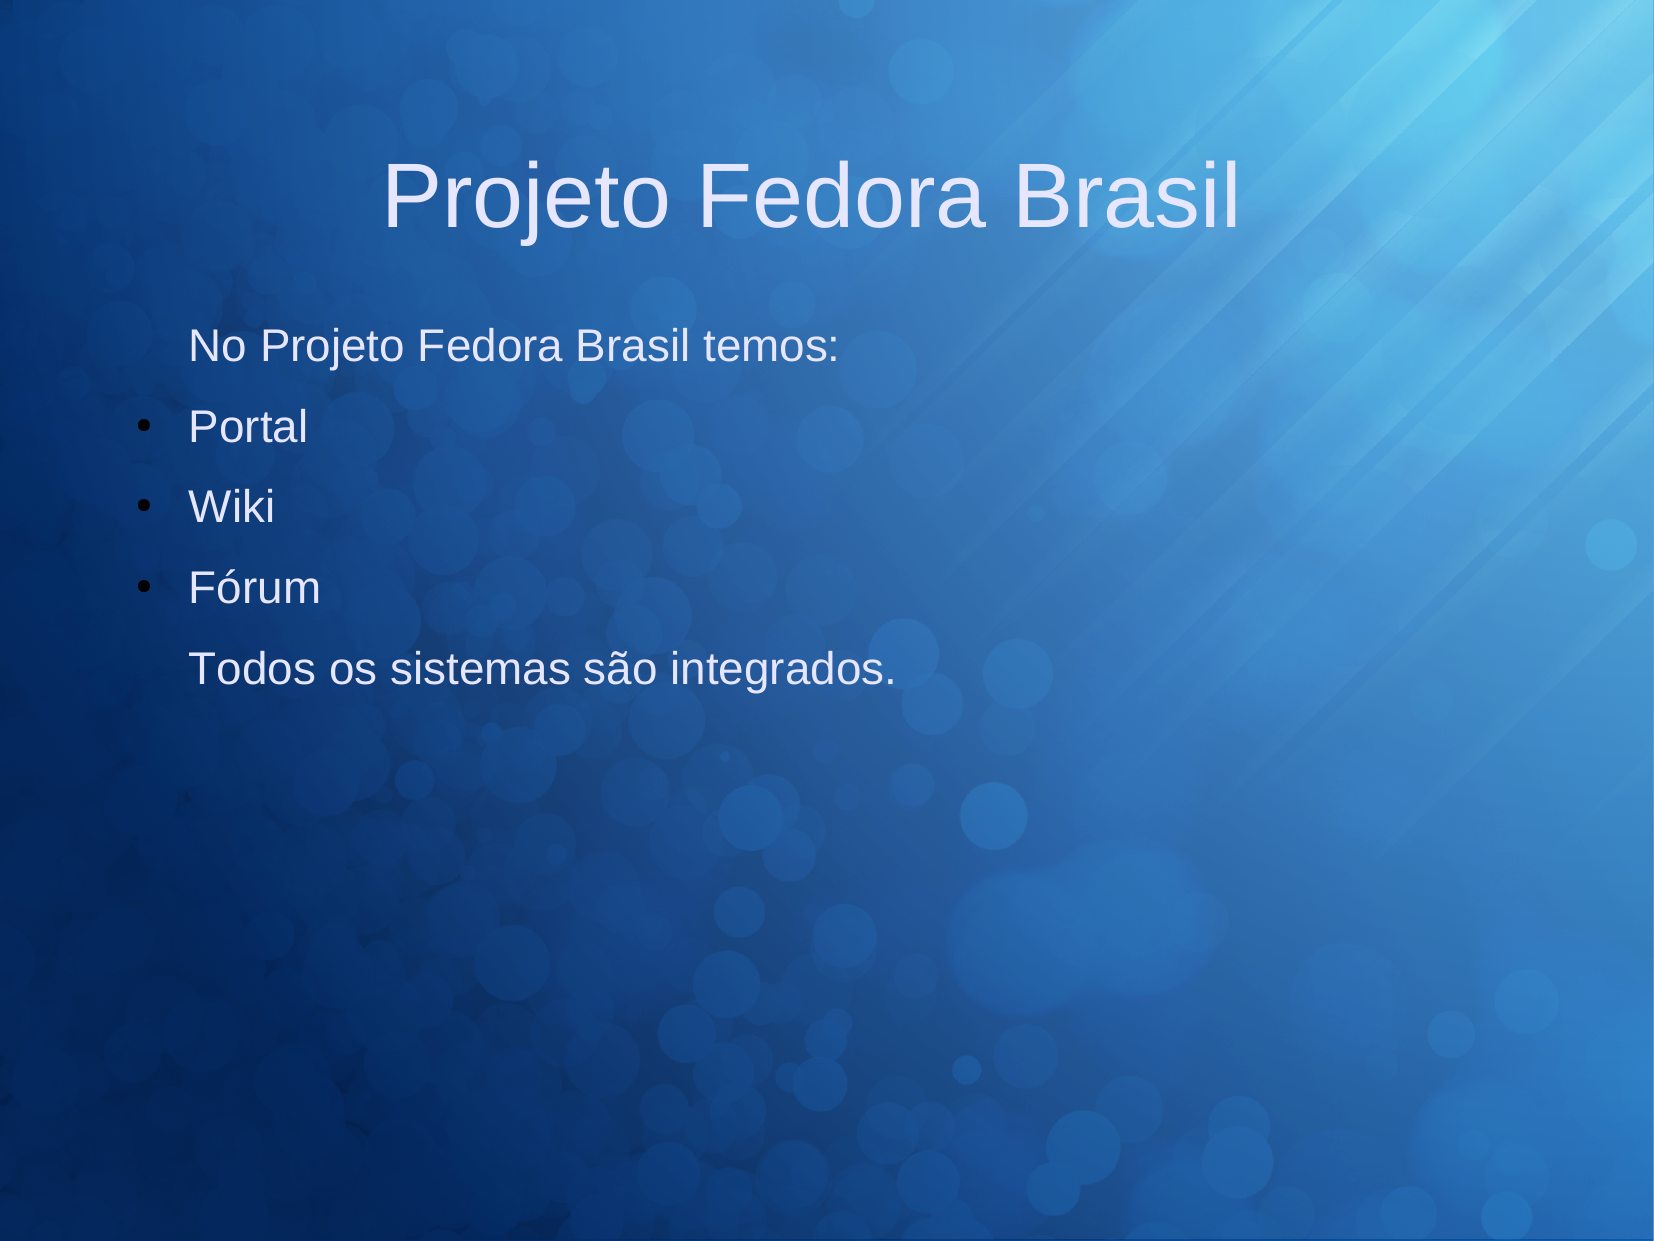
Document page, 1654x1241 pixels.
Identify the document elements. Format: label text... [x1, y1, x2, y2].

title Projeto Fedora Brasil [118, 112, 1506, 281]
list No Projeto Fedora Brasil temos: Portal Wiki Fórum Todos os sistemas são integrados. [118, 319, 1571, 931]
picture [0, 0, 1654, 1241]
